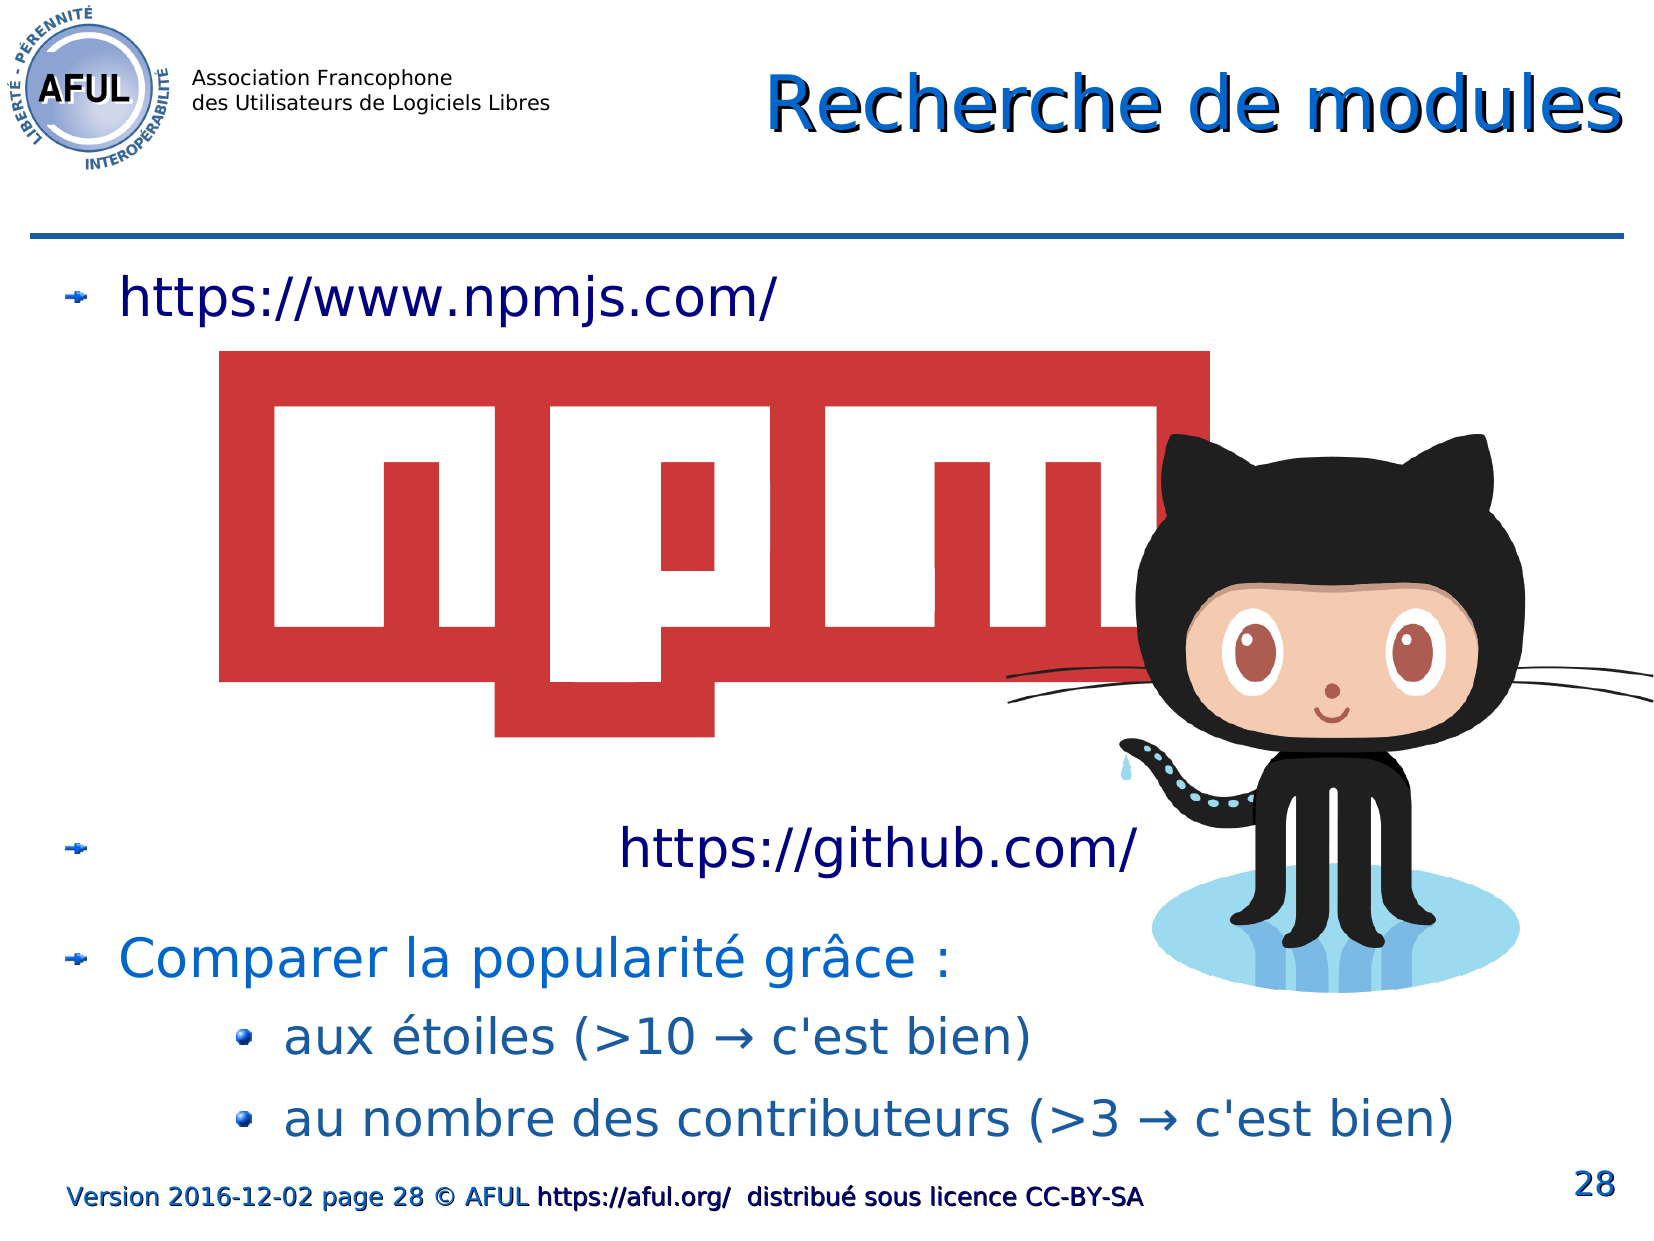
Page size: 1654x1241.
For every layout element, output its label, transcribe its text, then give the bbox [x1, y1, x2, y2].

picture [218, 350, 1654, 1004]
title Recherche de modules [501, 0, 1625, 207]
picture [0, 0, 178, 178]
list https://www.npmjs.com/ https://github.com/ Comparer la popularité grâce : aux étoiles (>10 → c'est bien) au nombre des contributeurs (>3 → c'est bien) [47, 265, 1595, 1211]
